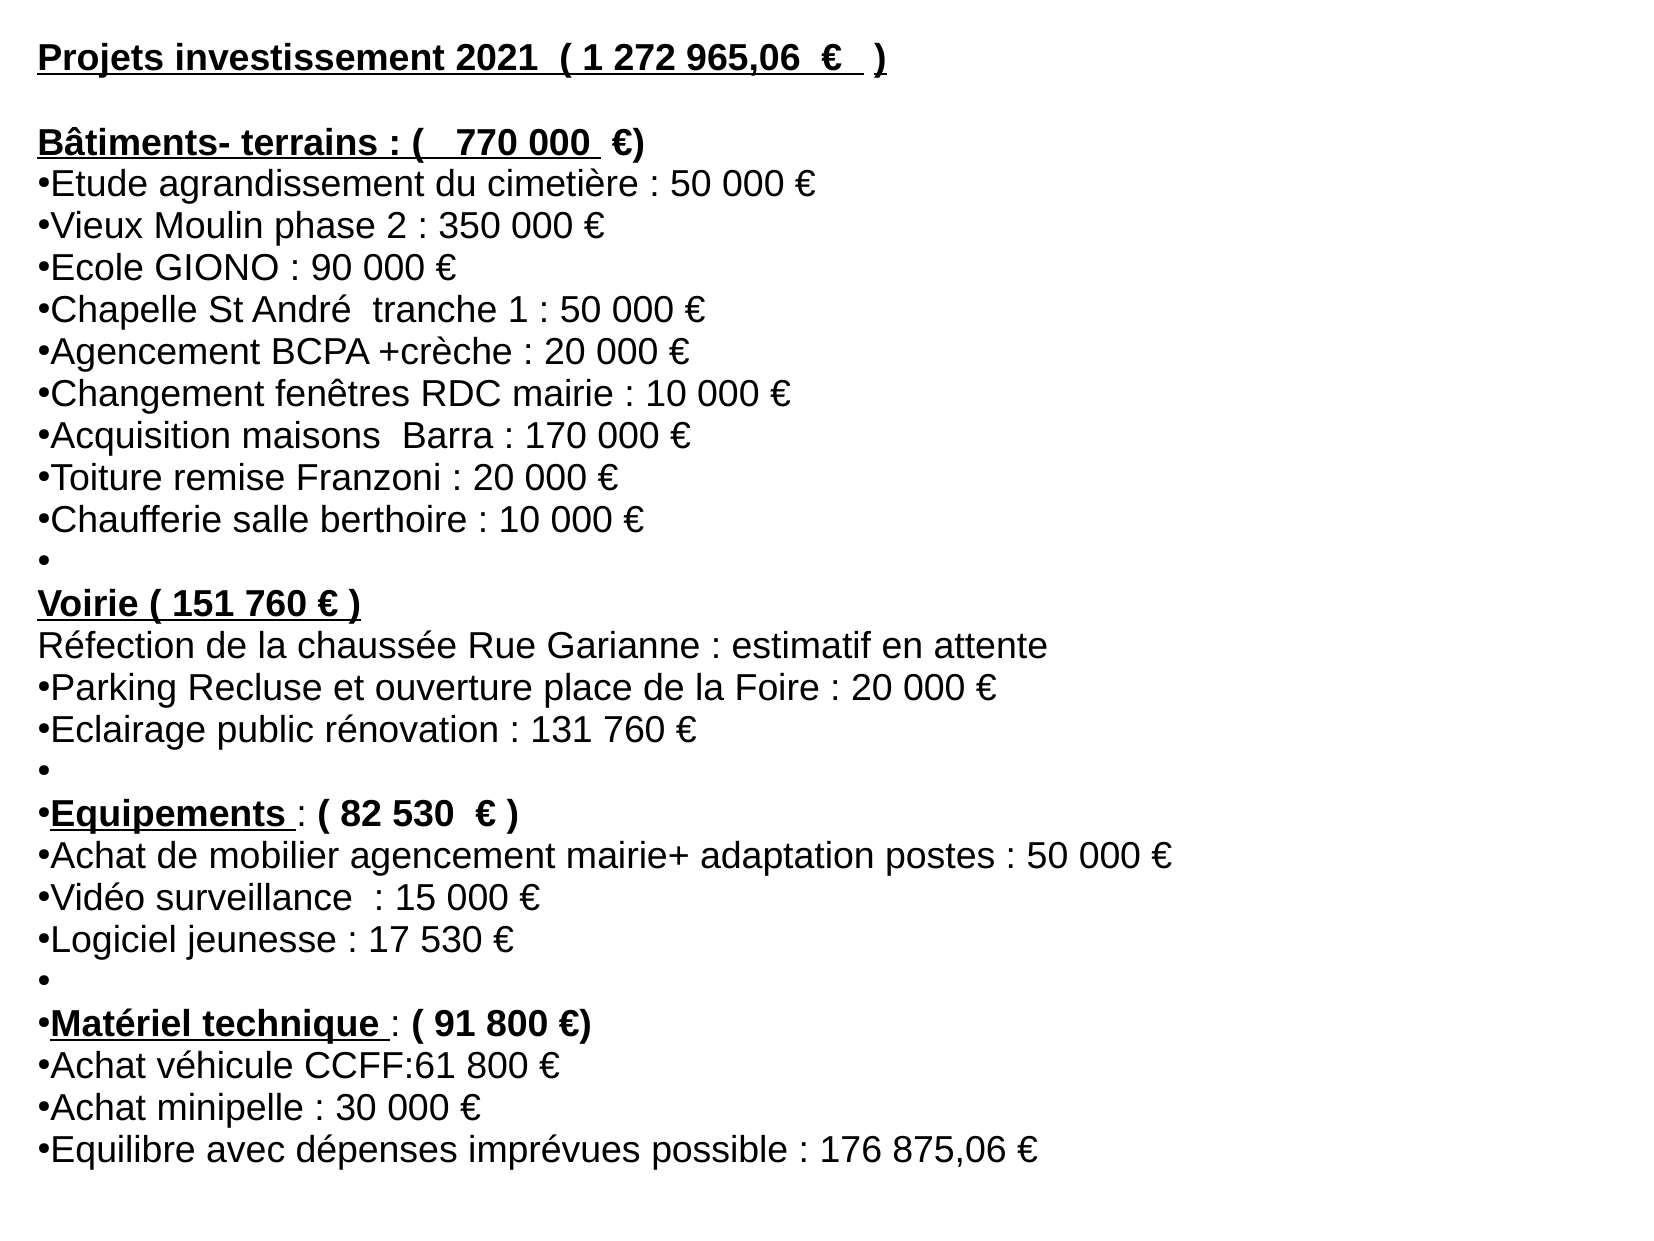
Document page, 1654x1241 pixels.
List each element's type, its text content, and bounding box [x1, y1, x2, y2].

text_box Projets investissement 2021 ( 1 272 965,06 € ) Bâtiments- terrains : ( 770 000 €) Etude agrandissement du cimetière : 50 000 € Vieux Moulin phase 2 : 350 000 € Ecole GIONO : 90 000 € Chapelle St André tranche 1 : 50 000 € Agencement BCPA +crèche : 20 000 € Changement fenêtres RDC mairie : 10 000 € Acquisition maisons Barra : 170 000 € Toiture remise Franzoni : 20 000 € Chaufferie salle berthoire : 10 000 € Voirie ( 151 760 € ) Réfection de la chaussée Rue Garianne : estimatif en attente Parking Recluse et ouverture place de la Foire : 20 000 € Eclairage public rénovation : 131 760 € Equipements : ( 82 530 € ) Achat de mobilier agencement mairie+ adaptation postes : 50 000 € Vidéo surveillance : 15 000 € Logiciel jeunesse : 17 530 € Matériel technique : ( 91 800 €) Achat véhicule CCFF:61 800 € Achat minipelle : 30 000 € Equilibre avec dépenses imprévues possible : 176 875,06 € [22, 29, 1199, 1221]
